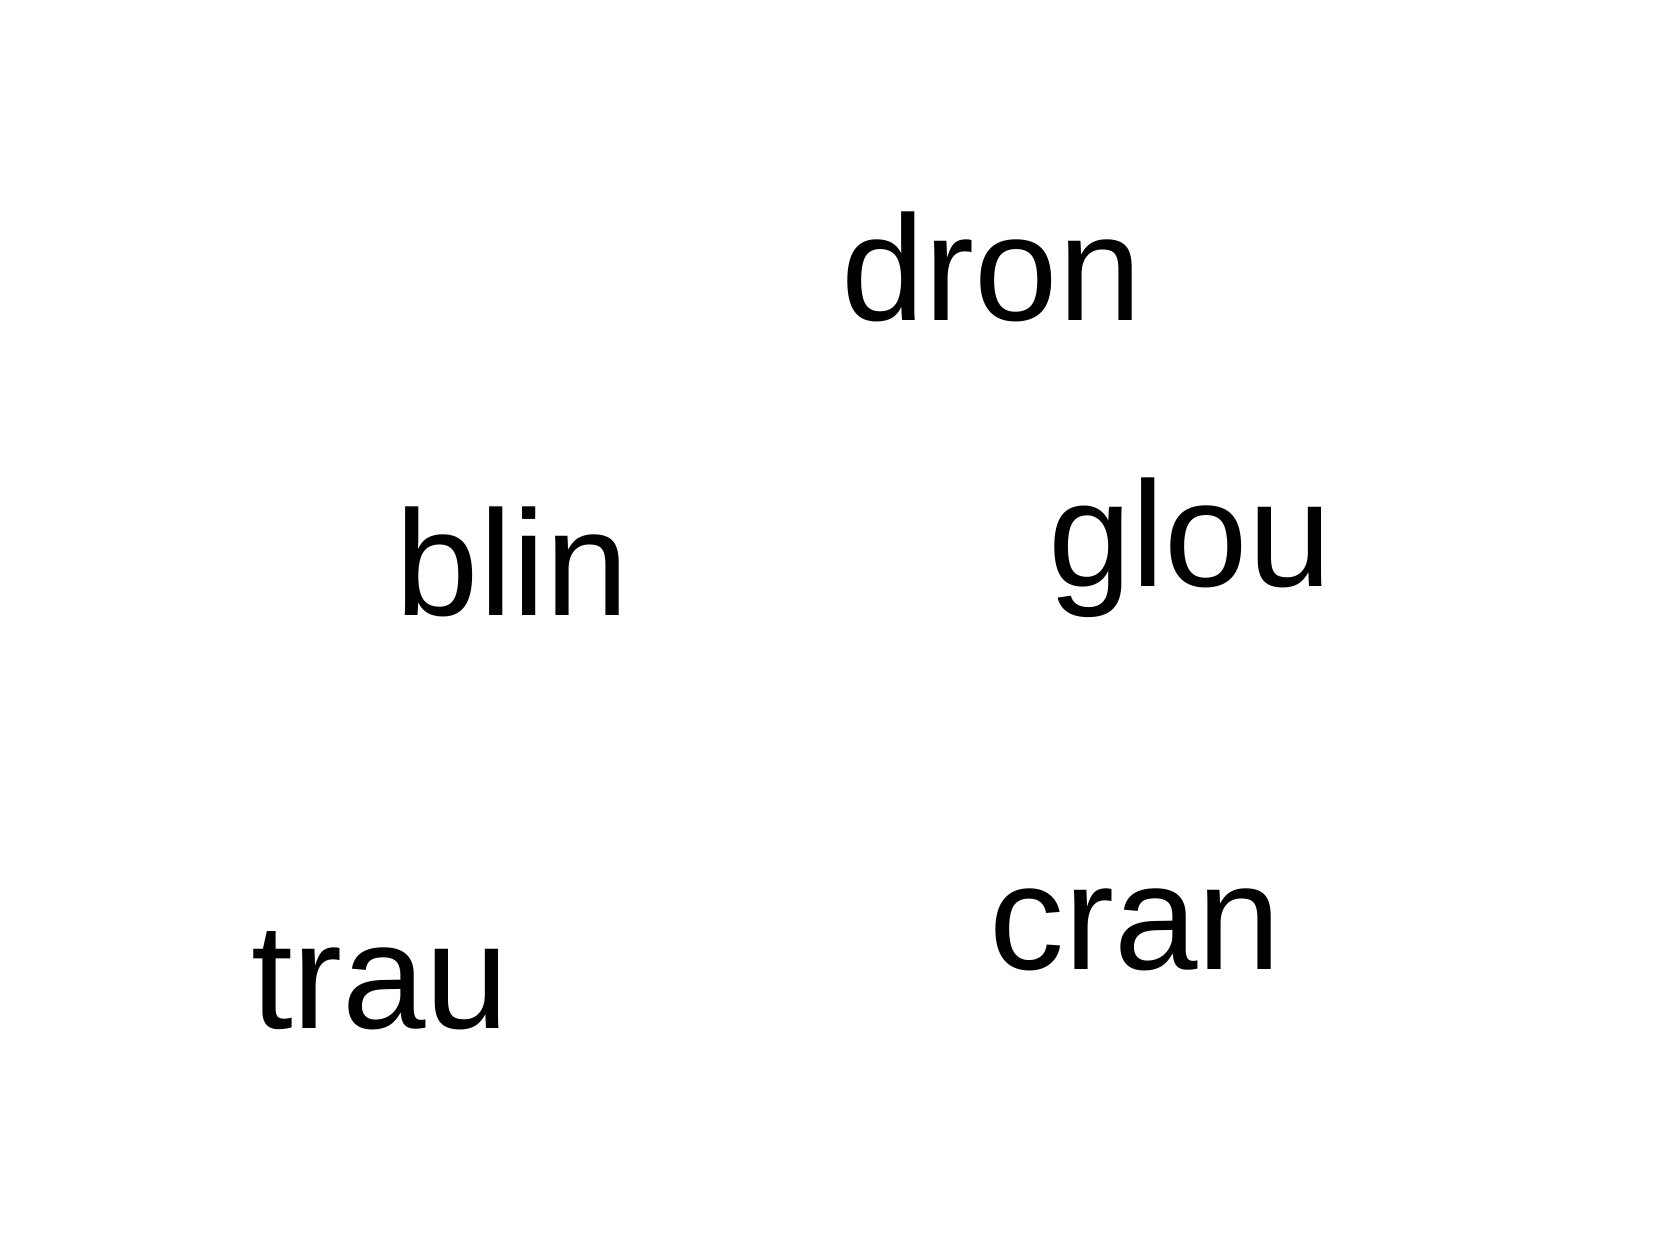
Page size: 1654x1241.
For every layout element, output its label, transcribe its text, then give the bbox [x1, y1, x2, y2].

text_box glou [1033, 442, 1359, 685]
text_box trau [236, 885, 562, 1069]
text_box dron [826, 177, 1211, 360]
text_box cran [974, 826, 1300, 1010]
text_box blin [380, 472, 945, 655]
